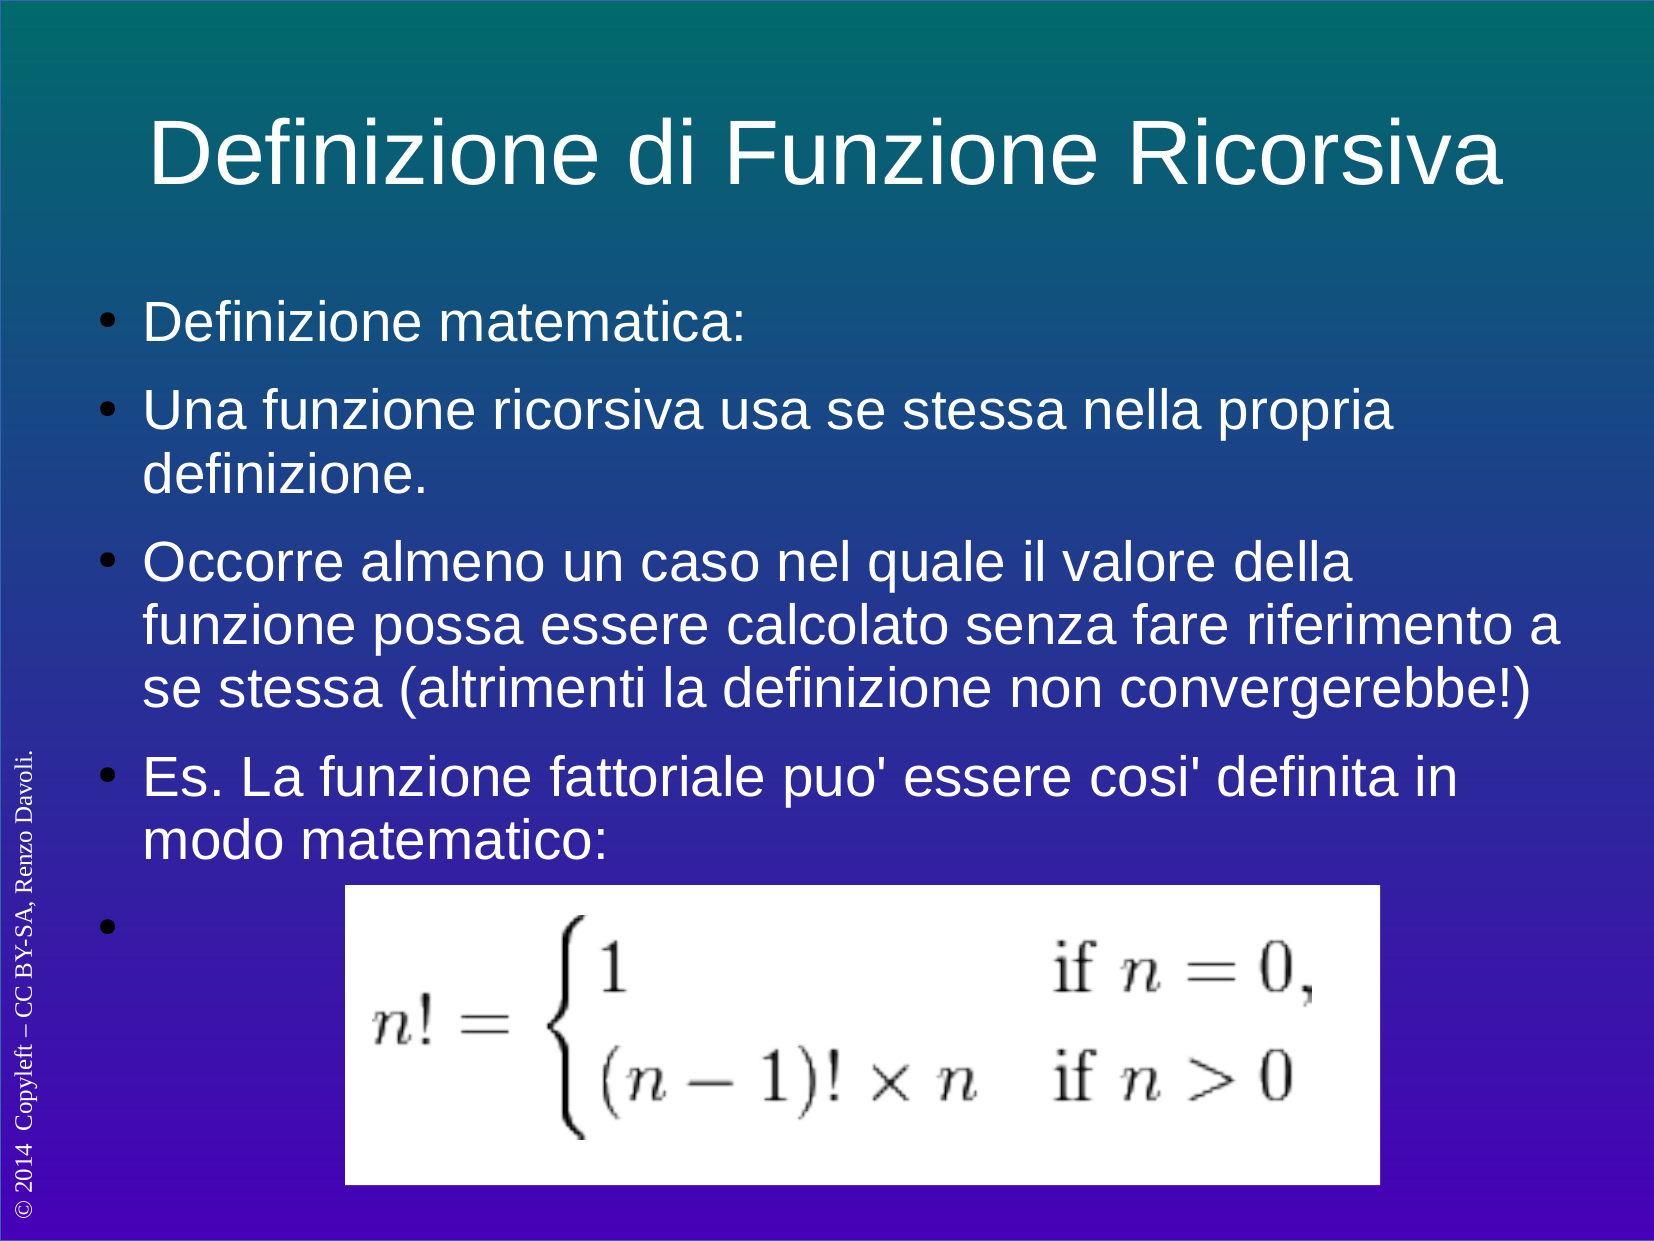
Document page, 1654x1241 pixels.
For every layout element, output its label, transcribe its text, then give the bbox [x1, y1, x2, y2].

title Definizione di Funzione Ricorsiva [82, 49, 1571, 257]
picture [372, 915, 1312, 1141]
list Definizione matematica: Una funzione ricorsiva usa se stessa nella propria definizione. Occorre almeno un caso nel quale il valore della funzione possa essere calcolato senza fare riferimento a se stessa (altrimenti la definizione non convergerebbe!) Es. La funzione fattoriale puo' essere cosi' definita in modo matematico: [82, 290, 1571, 1010]
text_box [345, 885, 1381, 1186]
